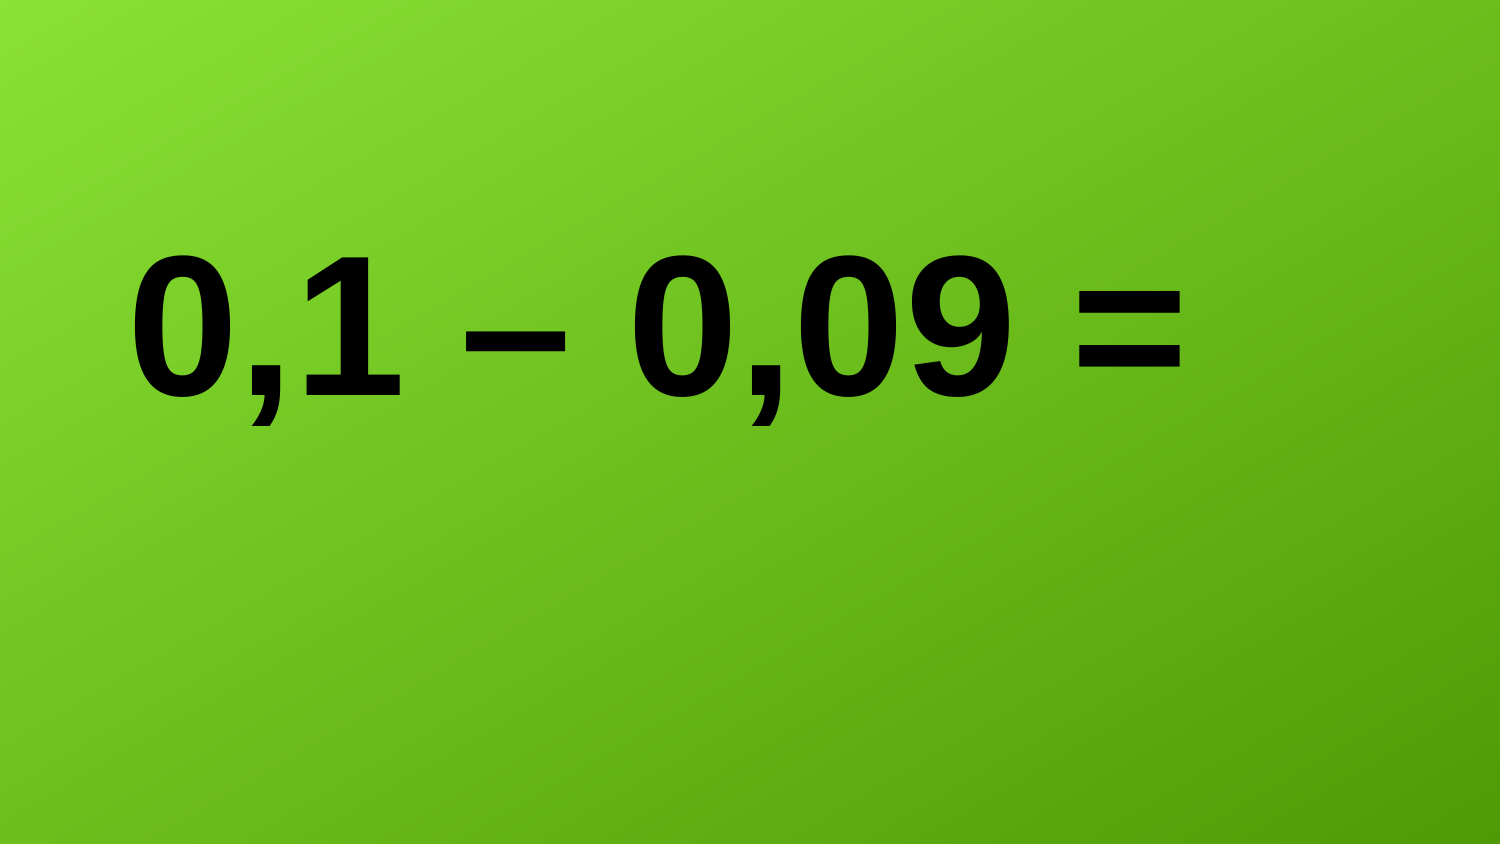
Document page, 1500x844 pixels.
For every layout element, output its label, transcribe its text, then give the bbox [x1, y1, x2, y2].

title 0,1 – 0,09 = [112, 259, 1388, 450]
